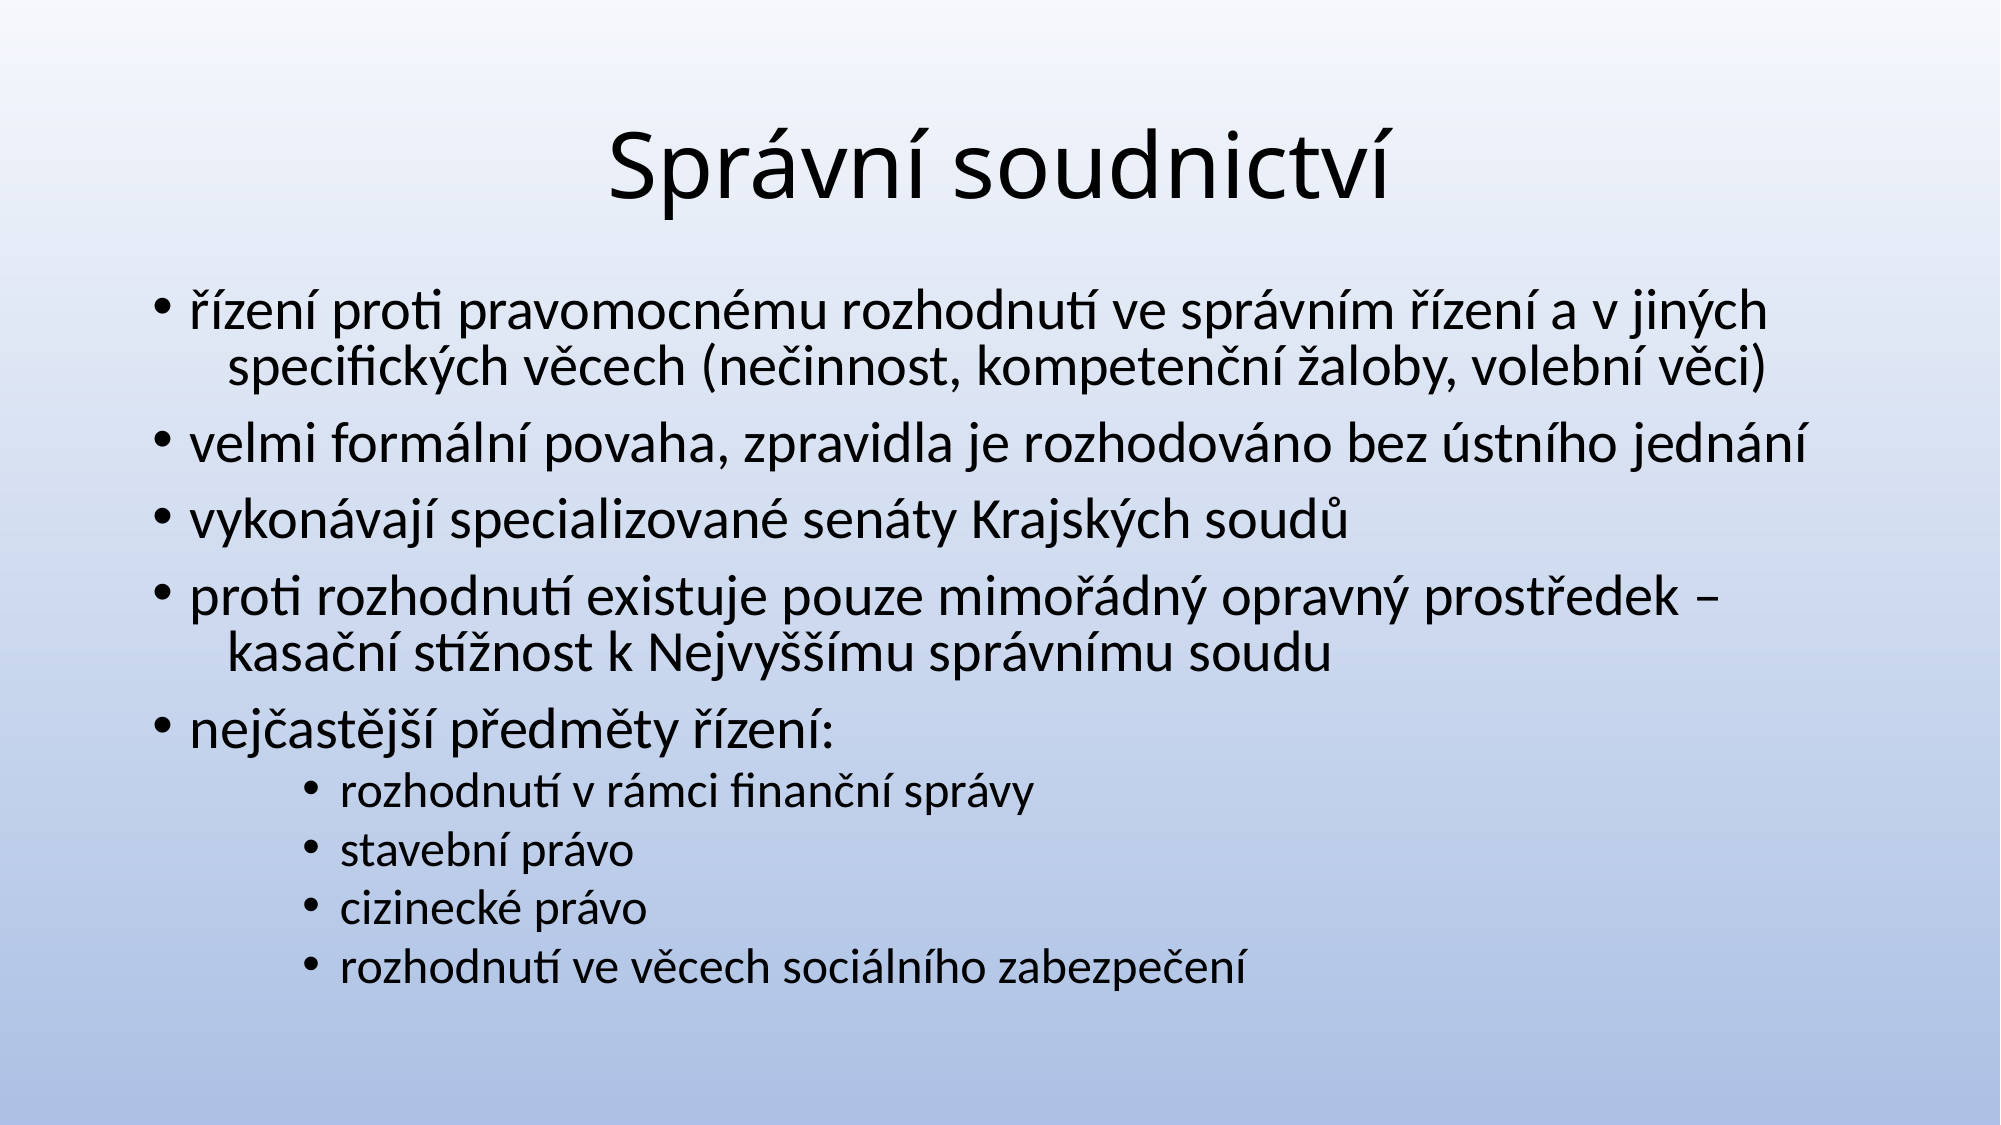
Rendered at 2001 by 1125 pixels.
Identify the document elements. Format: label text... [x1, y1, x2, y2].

title Správní soudnictví [137, 59, 1863, 277]
list řízení proti pravomocnému rozhodnutí ve správním řízení a v jiných specifických věcech (nečinnost, kompetenční žaloby, volební věci) velmi formální povaha, zpravidla je rozhodováno bez ústního jednání vykonávají specializované senáty Krajských soudů proti rozhodnutí existuje pouze mimořádný opravný prostředek – kasační stížnost k Nejvyššímu správnímu soudu nejčastější předměty řízení: rozhodnutí v rámci finanční správy stavební právo cizinecké právo rozhodnutí ve věcech sociálního zabezpečení [137, 277, 1863, 1066]
